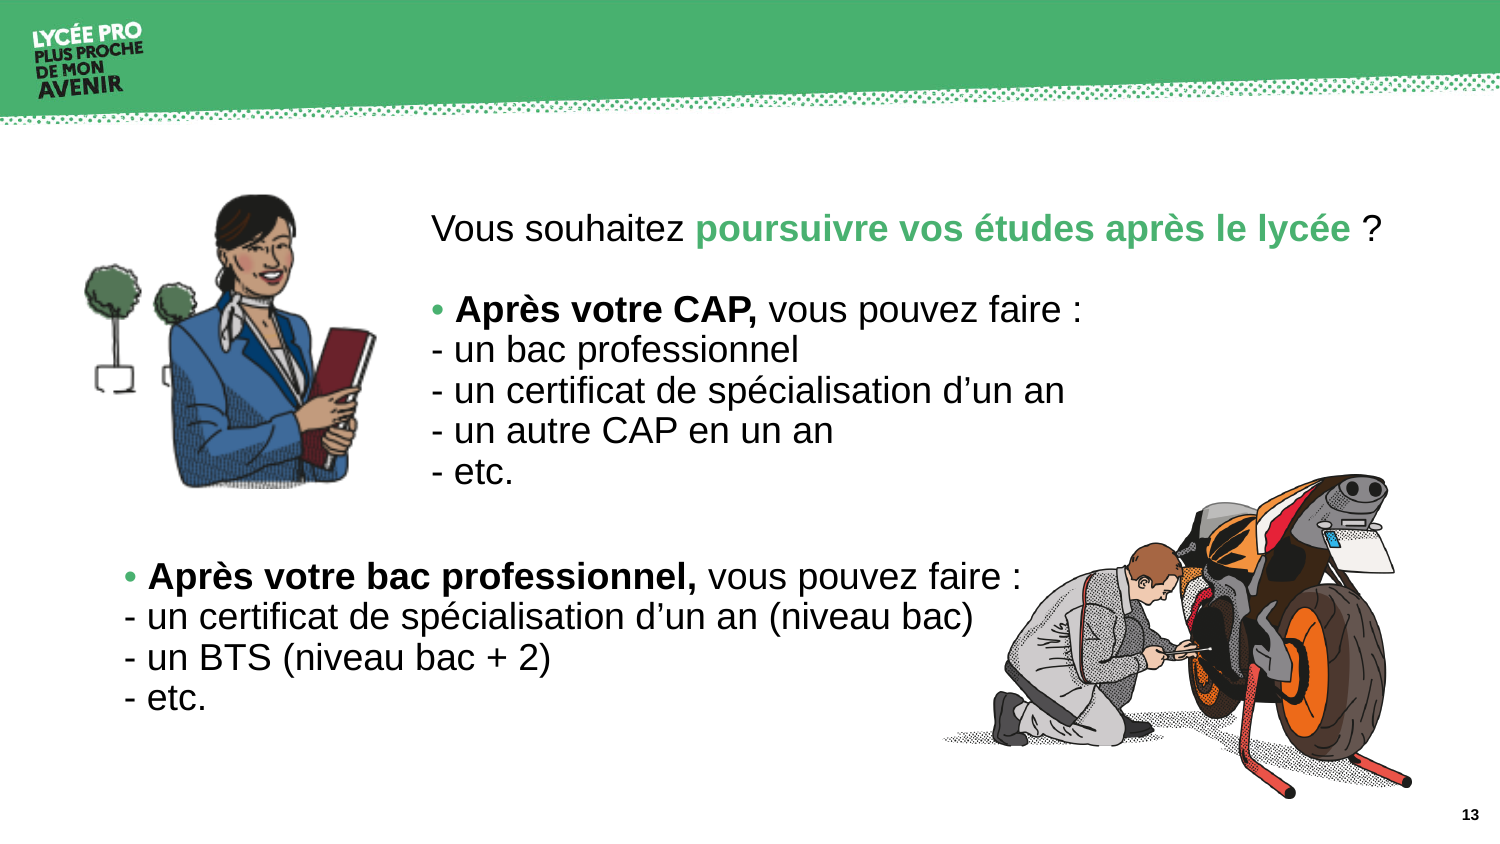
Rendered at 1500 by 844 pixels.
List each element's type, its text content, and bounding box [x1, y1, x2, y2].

text_box • Après votre bac professionnel, vous pouvez faire : - un certificat de spécialisation d’un an (niveau bac) - un BTS (niveau bac + 2) - etc. [123, 557, 942, 723]
picture [942, 474, 1412, 799]
slide_number <numéro> [1257, 784, 1480, 844]
picture [0, 0, 1500, 125]
picture [84, 161, 387, 489]
text_box Vous souhaitez poursuivre vos études après le lycée ? • Après votre CAP, vous pouvez faire : - un bac professionnel - un certificat de spécialisation d’un an - un autre CAP en un an - etc. [430, 209, 1400, 505]
